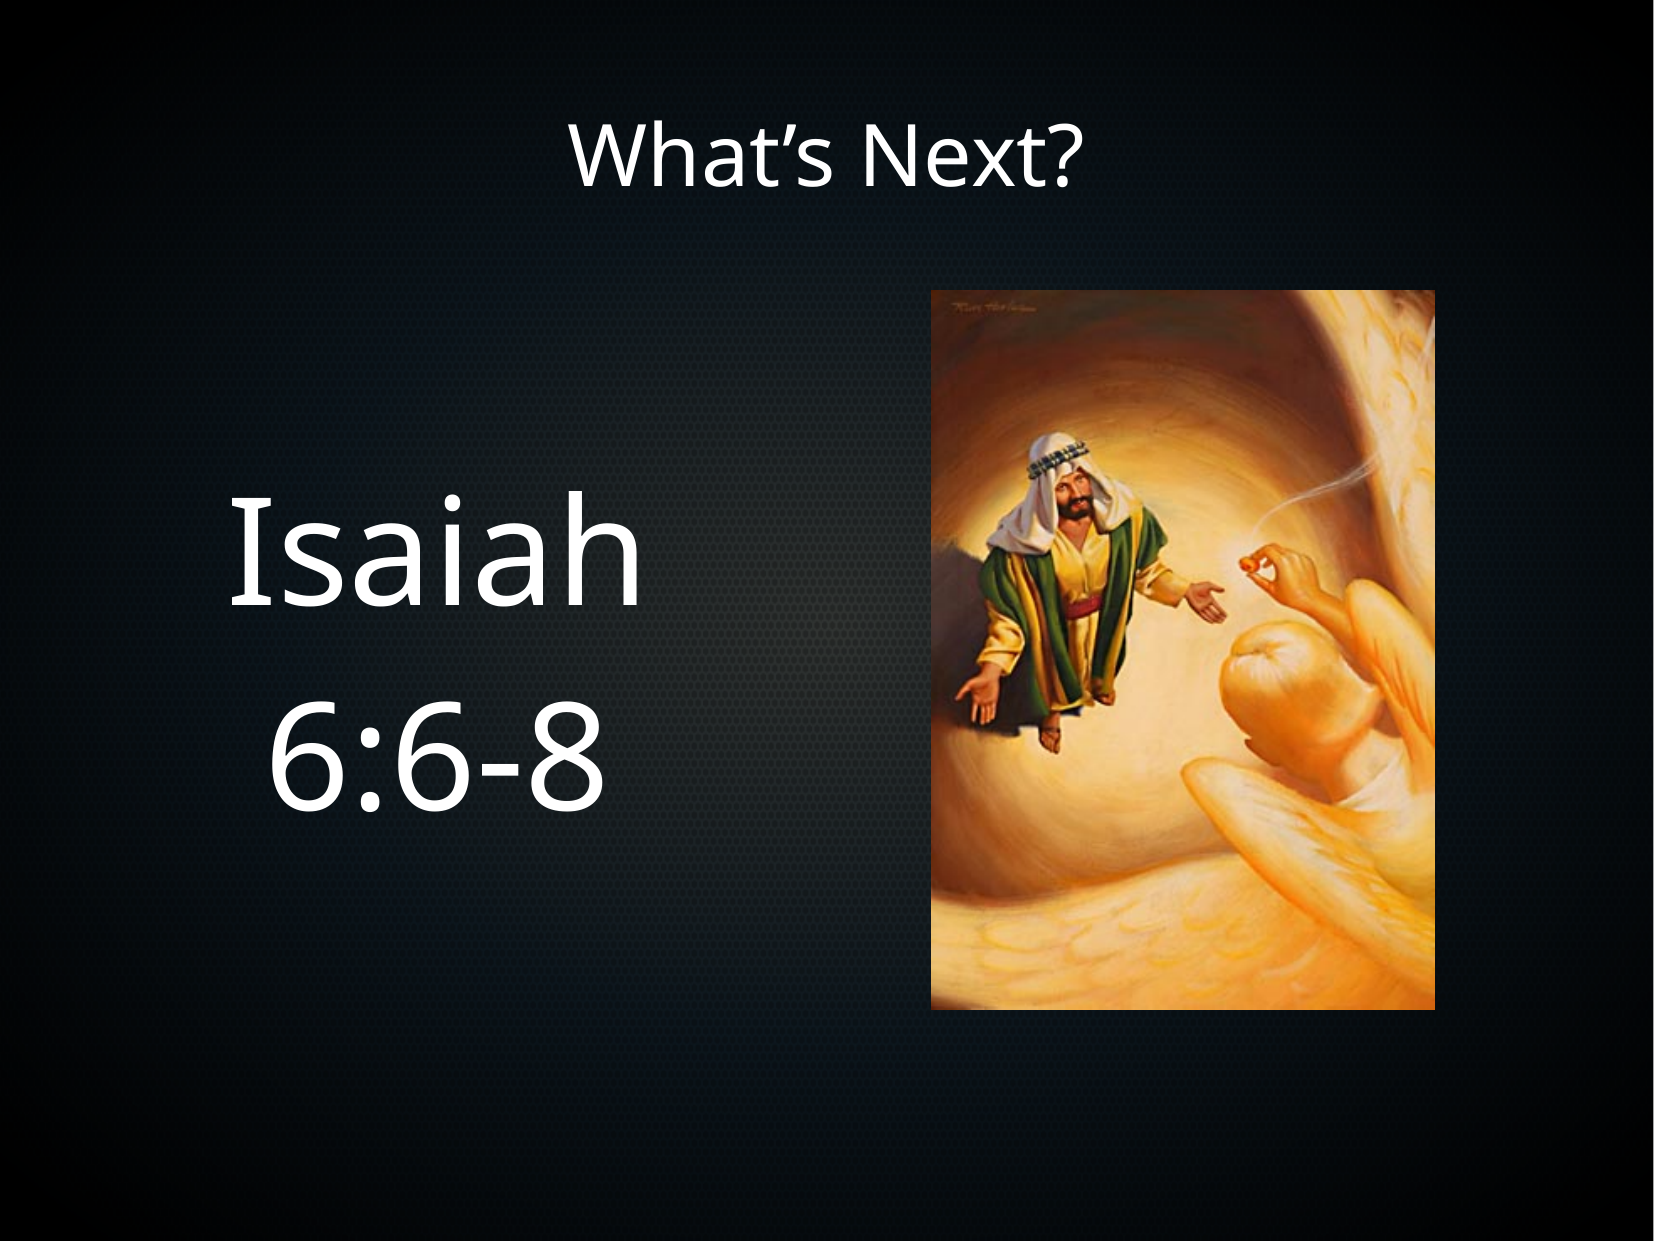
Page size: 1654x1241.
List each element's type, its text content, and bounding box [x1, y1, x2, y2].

list Isaiah 6:6-8 [82, 290, 793, 1010]
picture [0, 0, 1654, 1241]
title What’s Next? [82, 49, 1571, 257]
